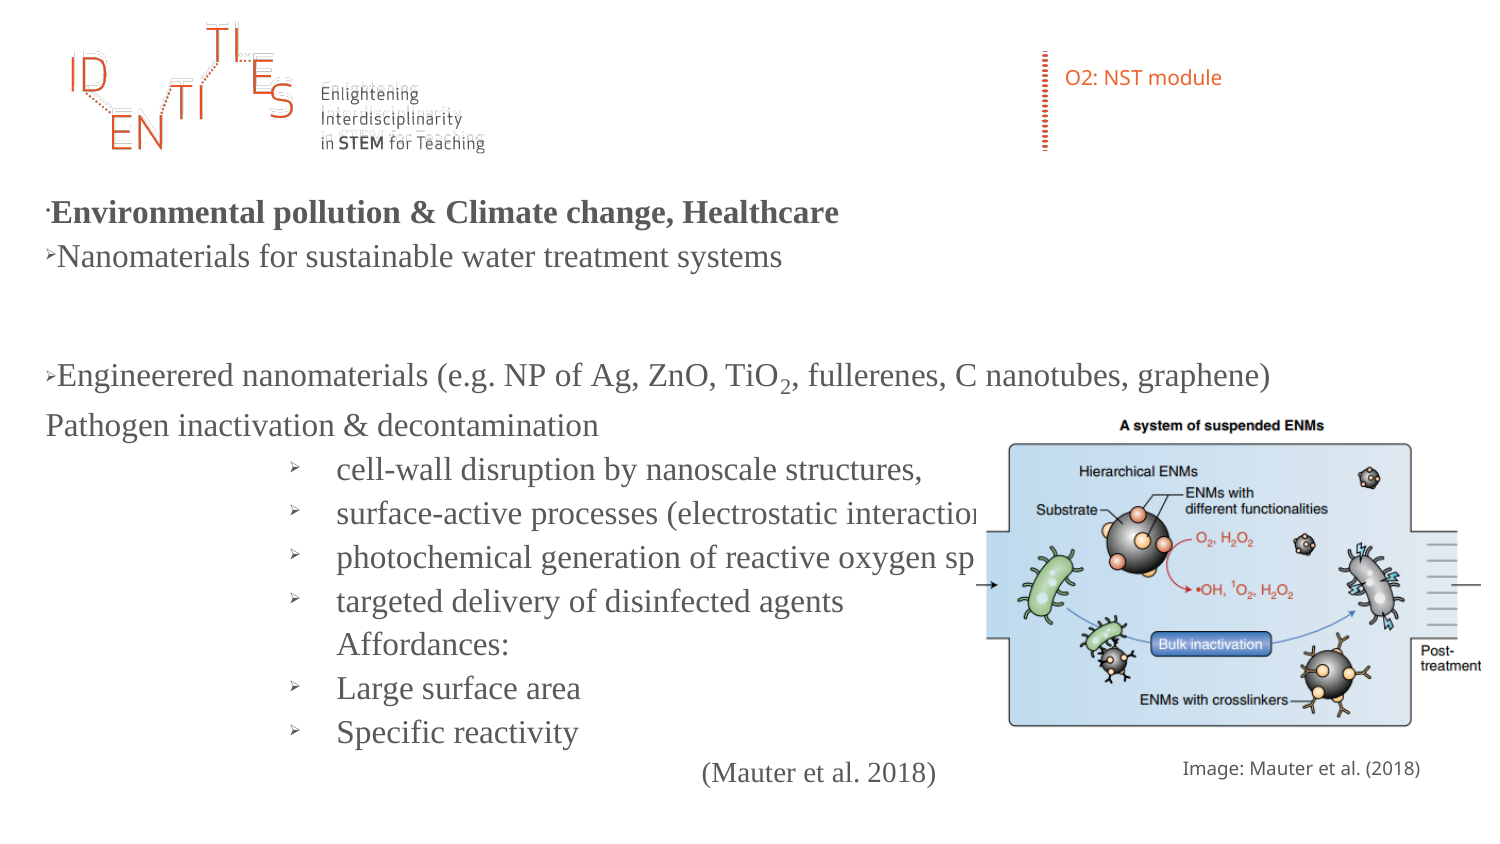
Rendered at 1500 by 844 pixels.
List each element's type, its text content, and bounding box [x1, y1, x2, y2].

text_box Environmental pollution & Climate change, Healthcare Nanomaterials for sustainable water treatment systems Engineerered nanomaterials (e.g. NP of Ag, ZnO, TiO2, fullerenes, C nanotubes, graphene) Pathogen inactivation & decontamination cell-wall disruption by nanoscale structures, surface-active processes (electrostatic interactions) photochemical generation of reactive oxygen species targeted delivery of disinfected agents Affordances: Large surface area Specific reactivity (Mauter et al. 2018) [30, 156, 1456, 835]
picture [71, 18, 485, 157]
text_box O2: NST module [1051, 57, 1472, 139]
picture [976, 408, 1481, 741]
picture [1042, 51, 1051, 151]
text_box Image: Mauter et al. (2018) [1167, 748, 1444, 787]
